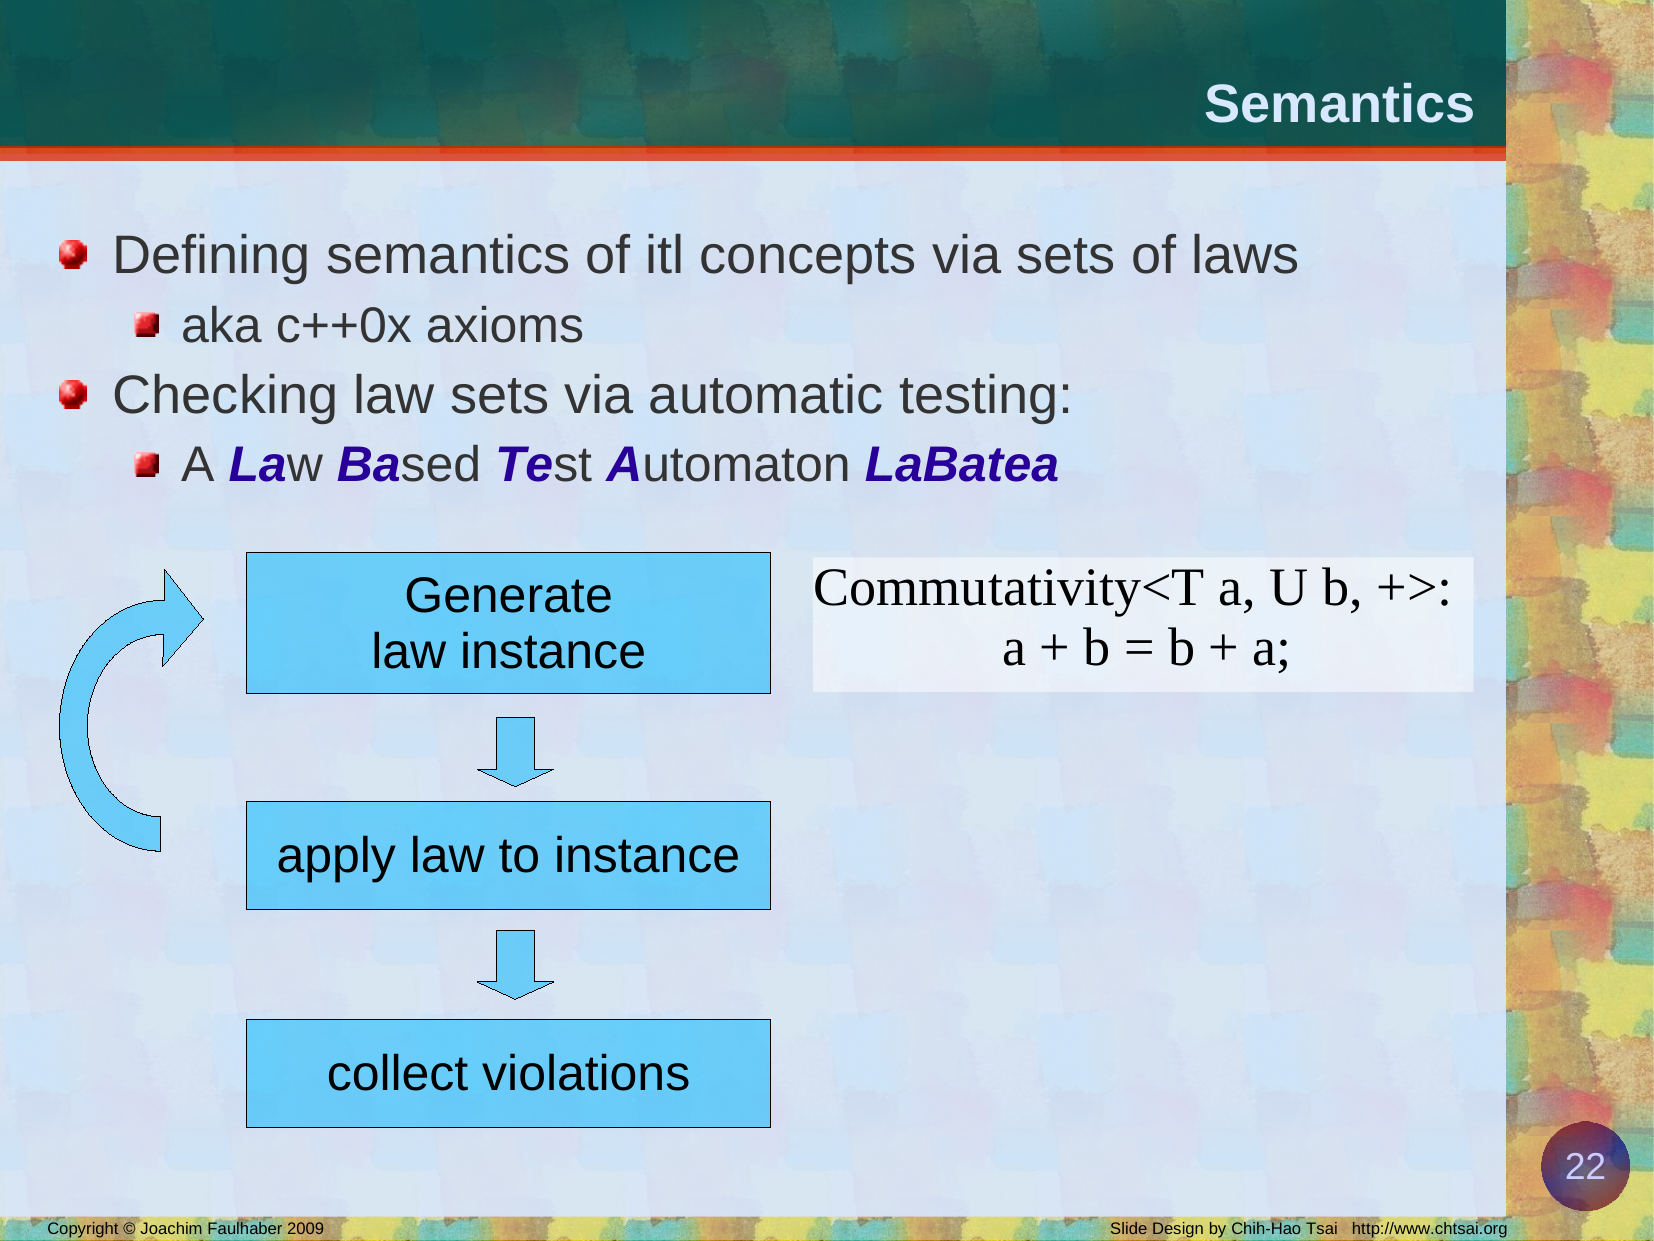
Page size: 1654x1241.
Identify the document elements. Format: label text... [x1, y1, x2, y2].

text_box [477, 717, 554, 787]
list Defining semantics of itl concepts via sets of laws aka c++0x axioms Checking law sets via automatic testing: A Law Based Test Automaton LaBatea [59, 224, 1418, 508]
text_box collect violations [246, 1019, 771, 1128]
title Semantics [29, 59, 1477, 148]
text_box [477, 930, 554, 1000]
text_box Generate law instance [246, 552, 771, 694]
text_box apply law to instance [246, 801, 771, 910]
text_box [59, 569, 204, 852]
text_box Commutativity<T a, U b, +>: a + b = b + a; [813, 557, 1474, 692]
